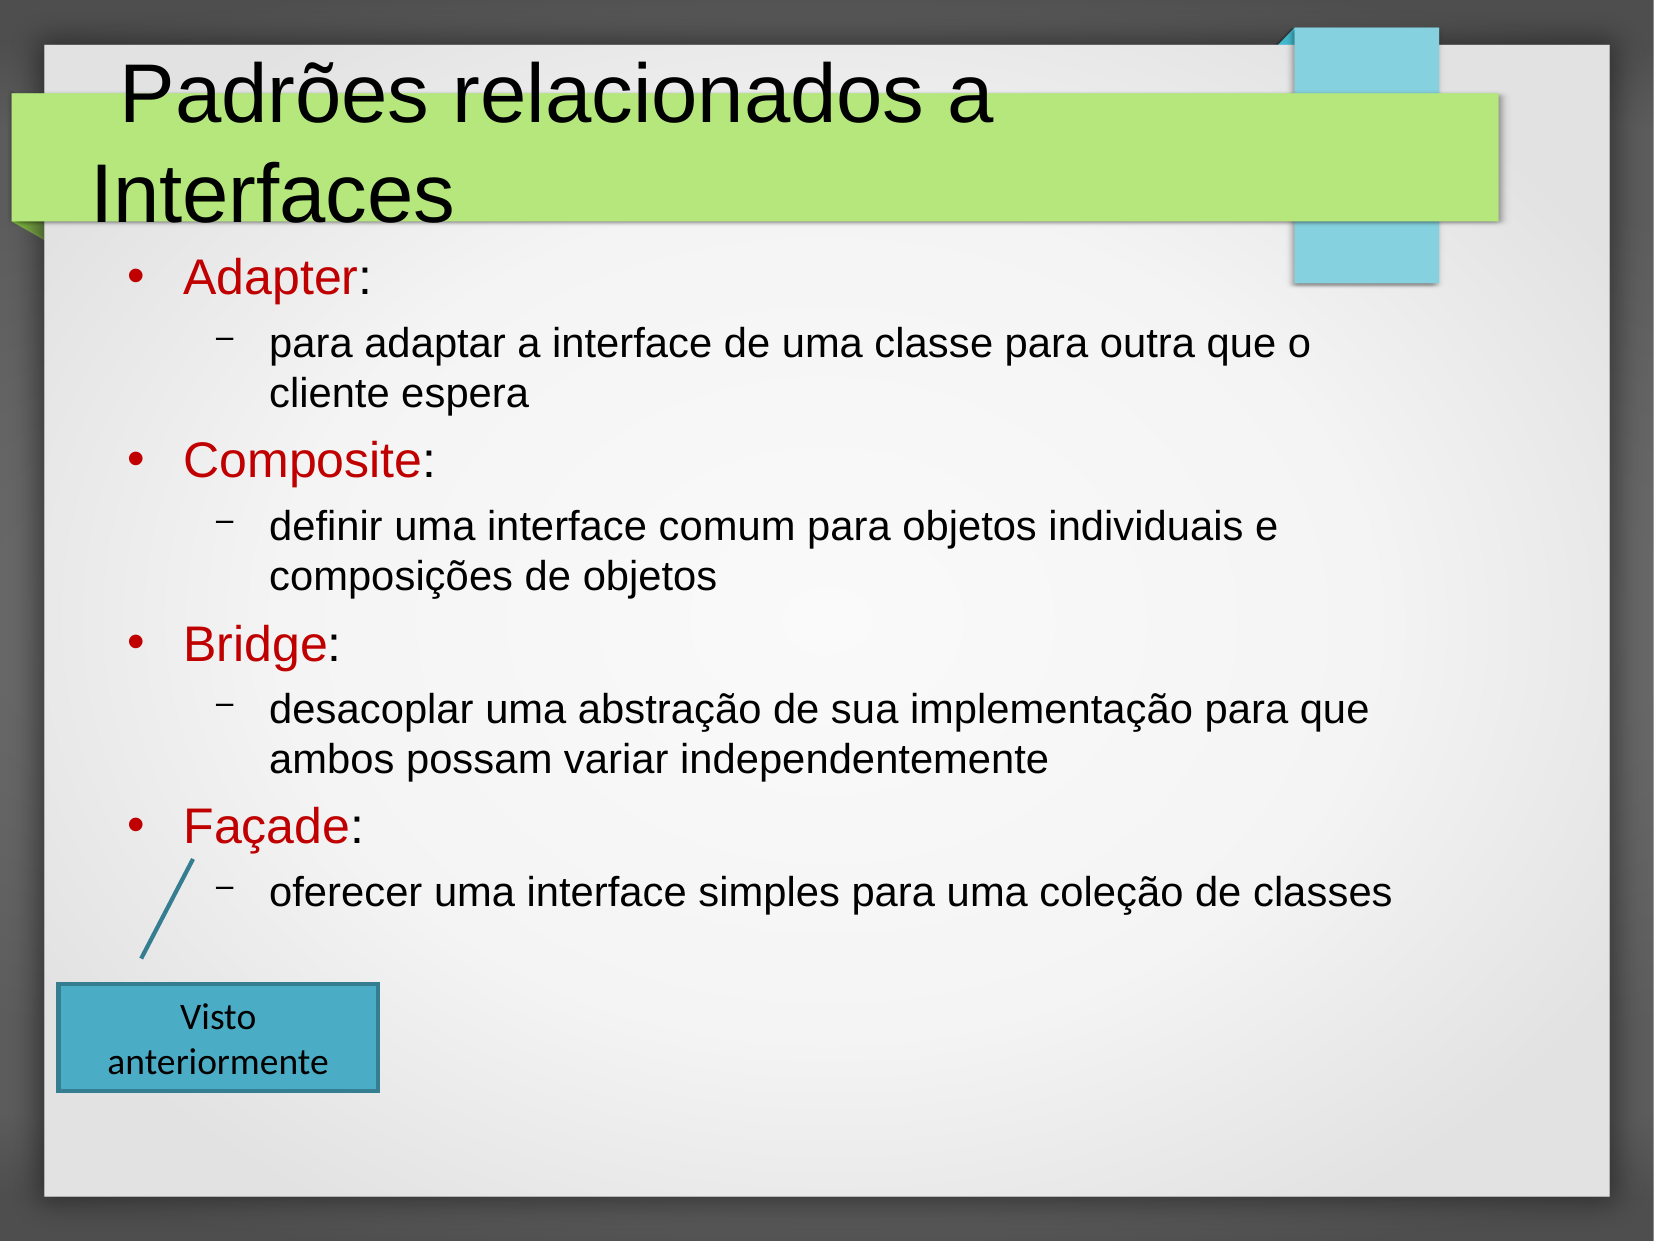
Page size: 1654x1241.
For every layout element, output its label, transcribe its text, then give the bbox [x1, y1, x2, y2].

title Padrões relacionados a Interfaces [75, 45, 1426, 233]
text_box Visto anteriormente [59, 984, 378, 1091]
list Adapter: para adaptar a interface de uma classe para outra que o cliente espera Composite: definir uma interface comum para objetos individuais e composições de objetos Bridge: desacoplar uma abstração de sua implementação para que ambos possam variar independentemente Façade: oferecer uma interface simples para uma coleção de classes [112, 237, 1430, 1013]
picture [0, 0, 1654, 1241]
